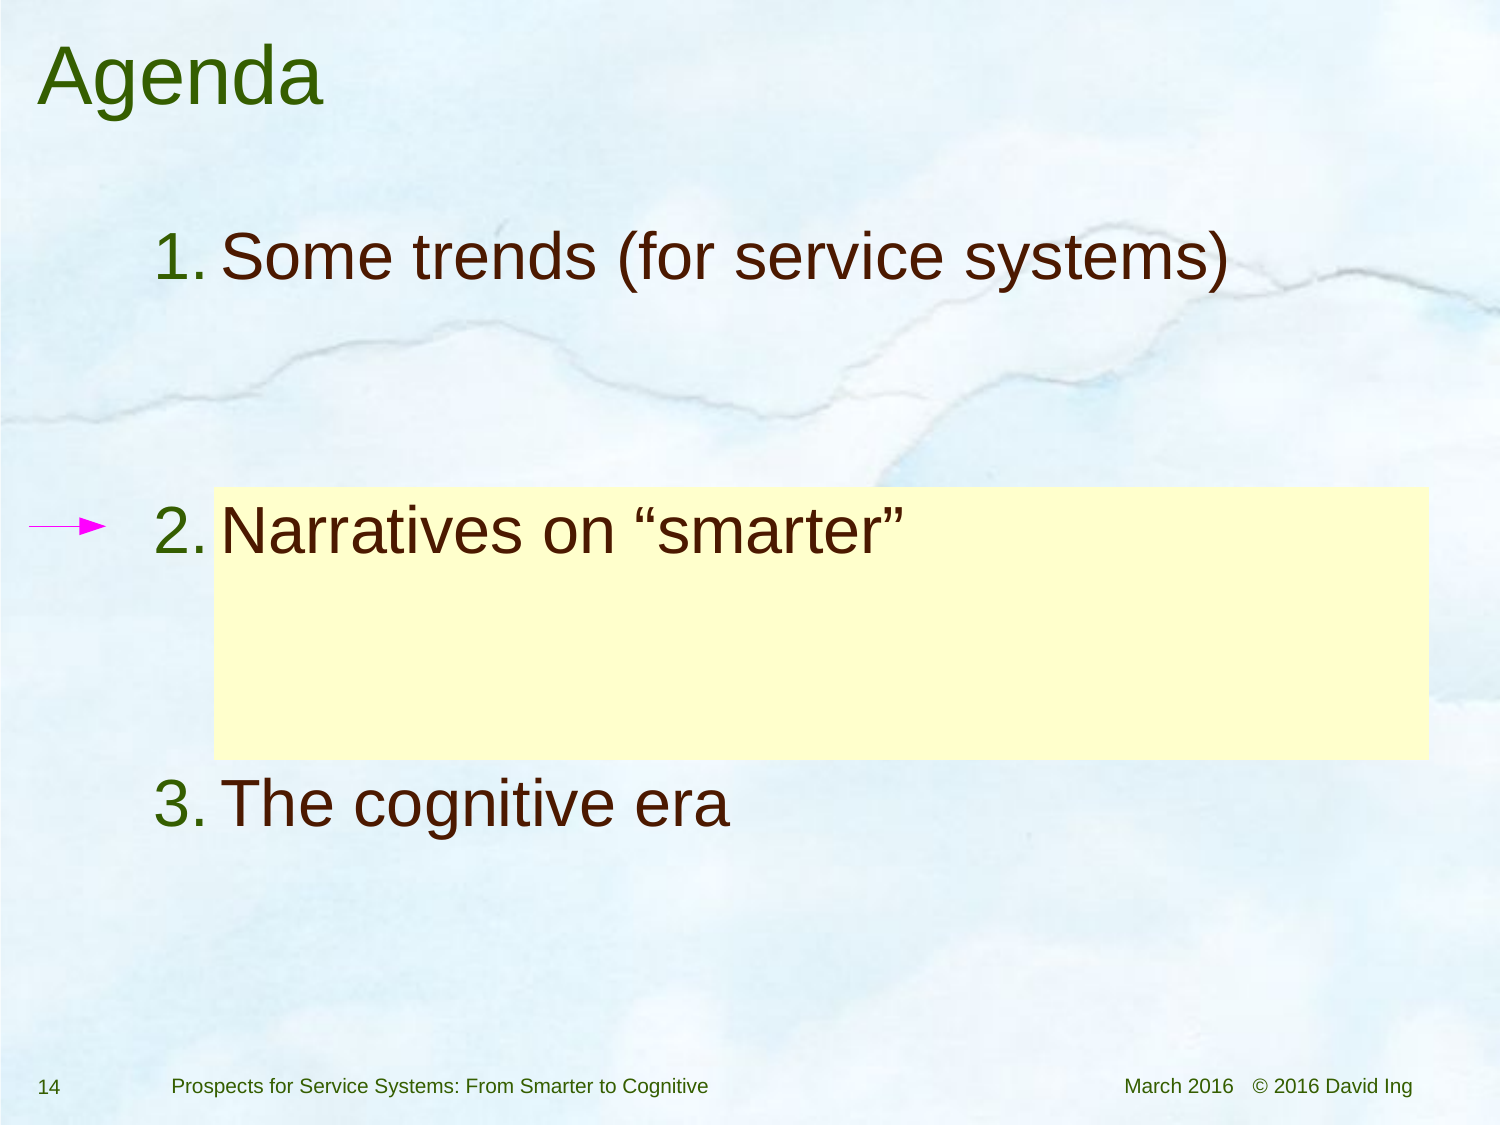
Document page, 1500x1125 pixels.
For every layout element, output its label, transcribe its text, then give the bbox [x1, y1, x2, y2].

title Agenda [37, 37, 1463, 152]
table_cell 2. [103, 487, 214, 760]
picture [0, 0, 1500, 1125]
table_header Some trends (for service systems) [214, 213, 1429, 487]
table_cell Narratives on “smarter” [214, 487, 1429, 760]
table_cell 3. [103, 760, 214, 1034]
table_cell The cognitive era [214, 760, 1429, 1034]
table_header 1. [103, 213, 214, 487]
